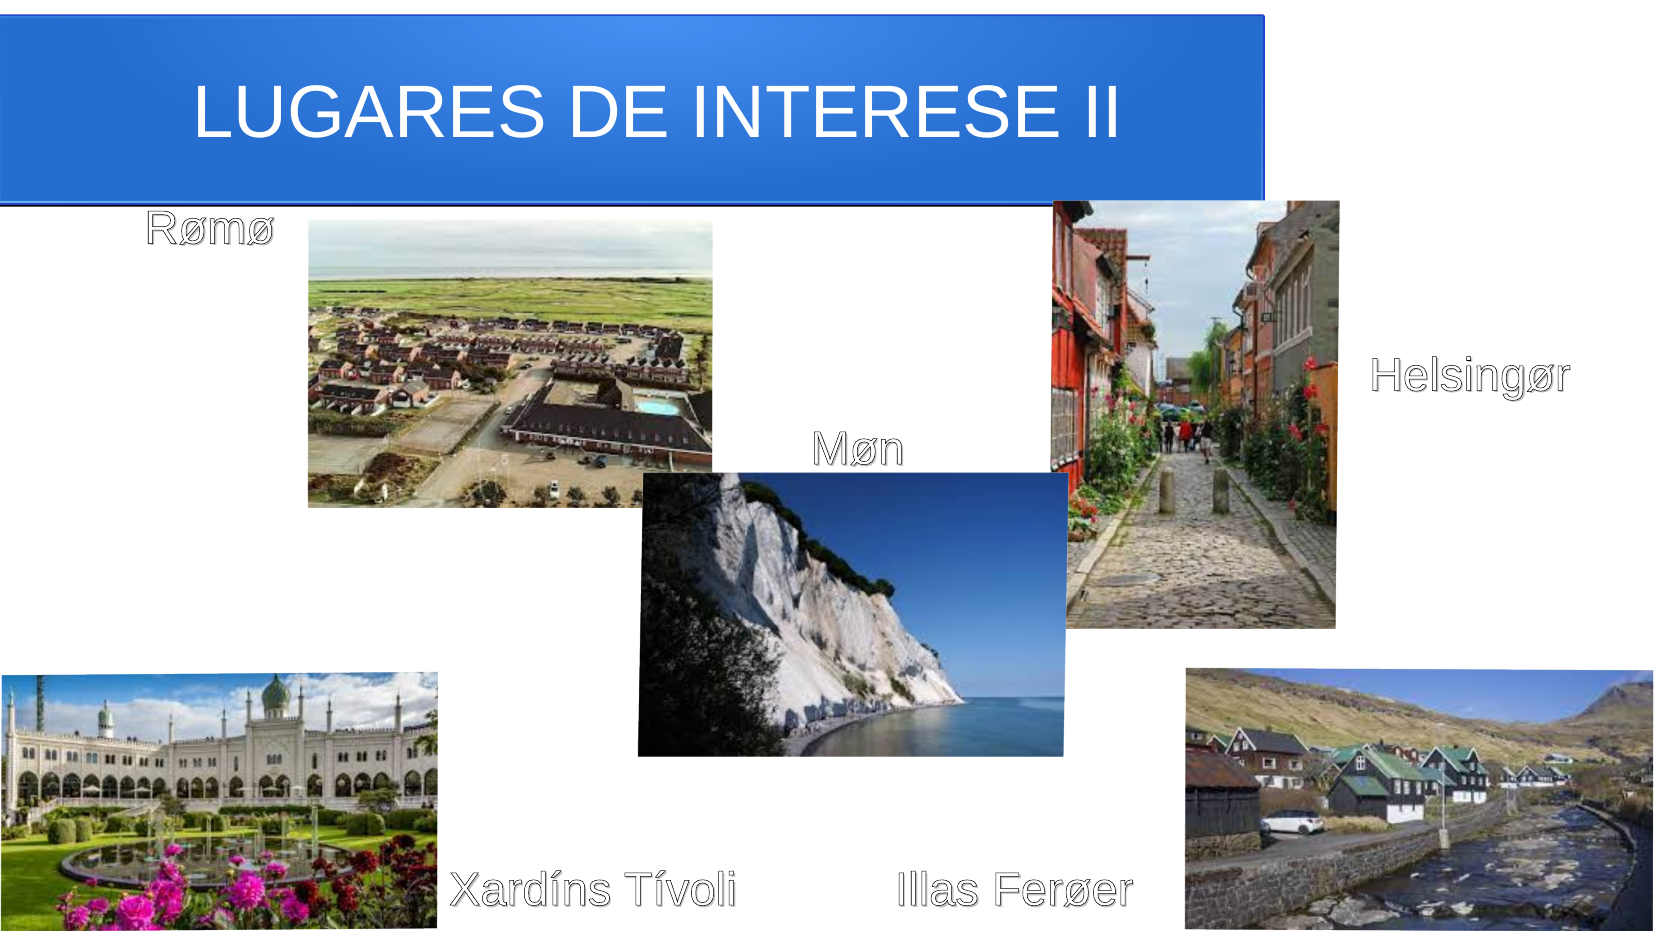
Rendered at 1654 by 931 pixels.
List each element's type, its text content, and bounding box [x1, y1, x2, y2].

picture [0, 671, 438, 931]
list Rømø Helsingør Møn Xardíns Tívoli Illas Ferøer [82, 200, 1571, 922]
title LUGARES DE INTERESE II [82, 35, 1235, 189]
picture [1184, 667, 1654, 931]
picture [307, 200, 1340, 757]
